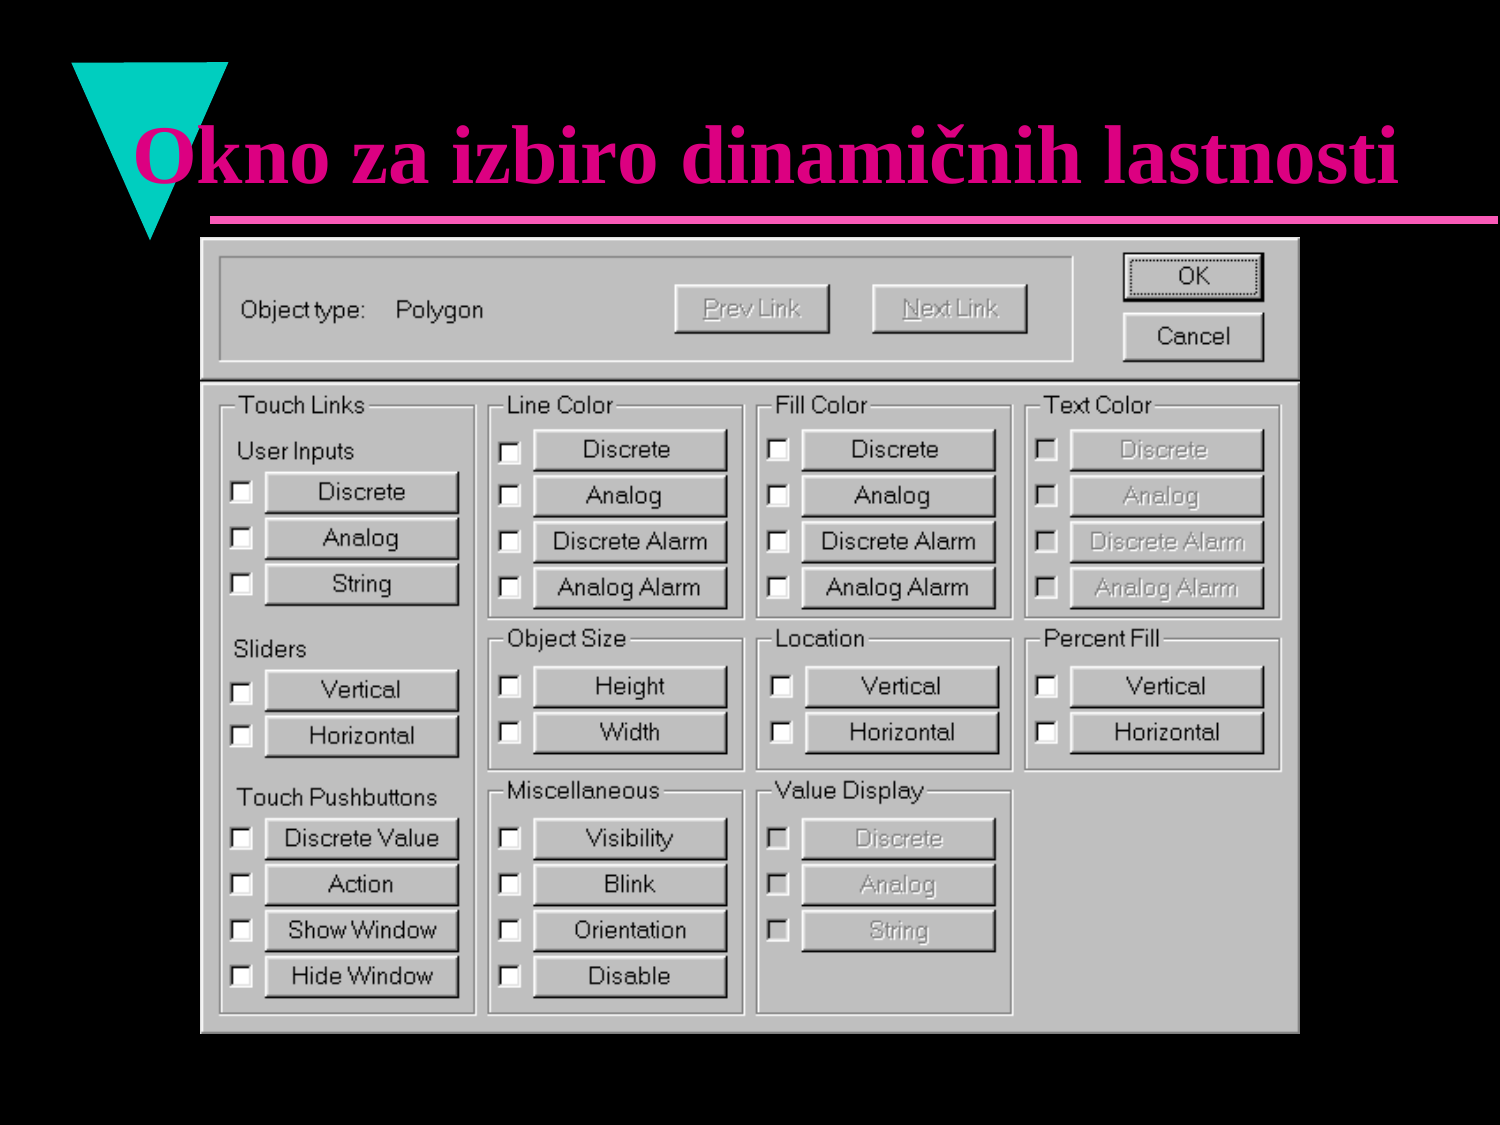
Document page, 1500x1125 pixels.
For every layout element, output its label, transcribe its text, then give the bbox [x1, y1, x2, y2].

chart [200, 237, 1300, 1034]
title Okno za izbiro dinamičnih lastnosti [117, 63, 1500, 251]
